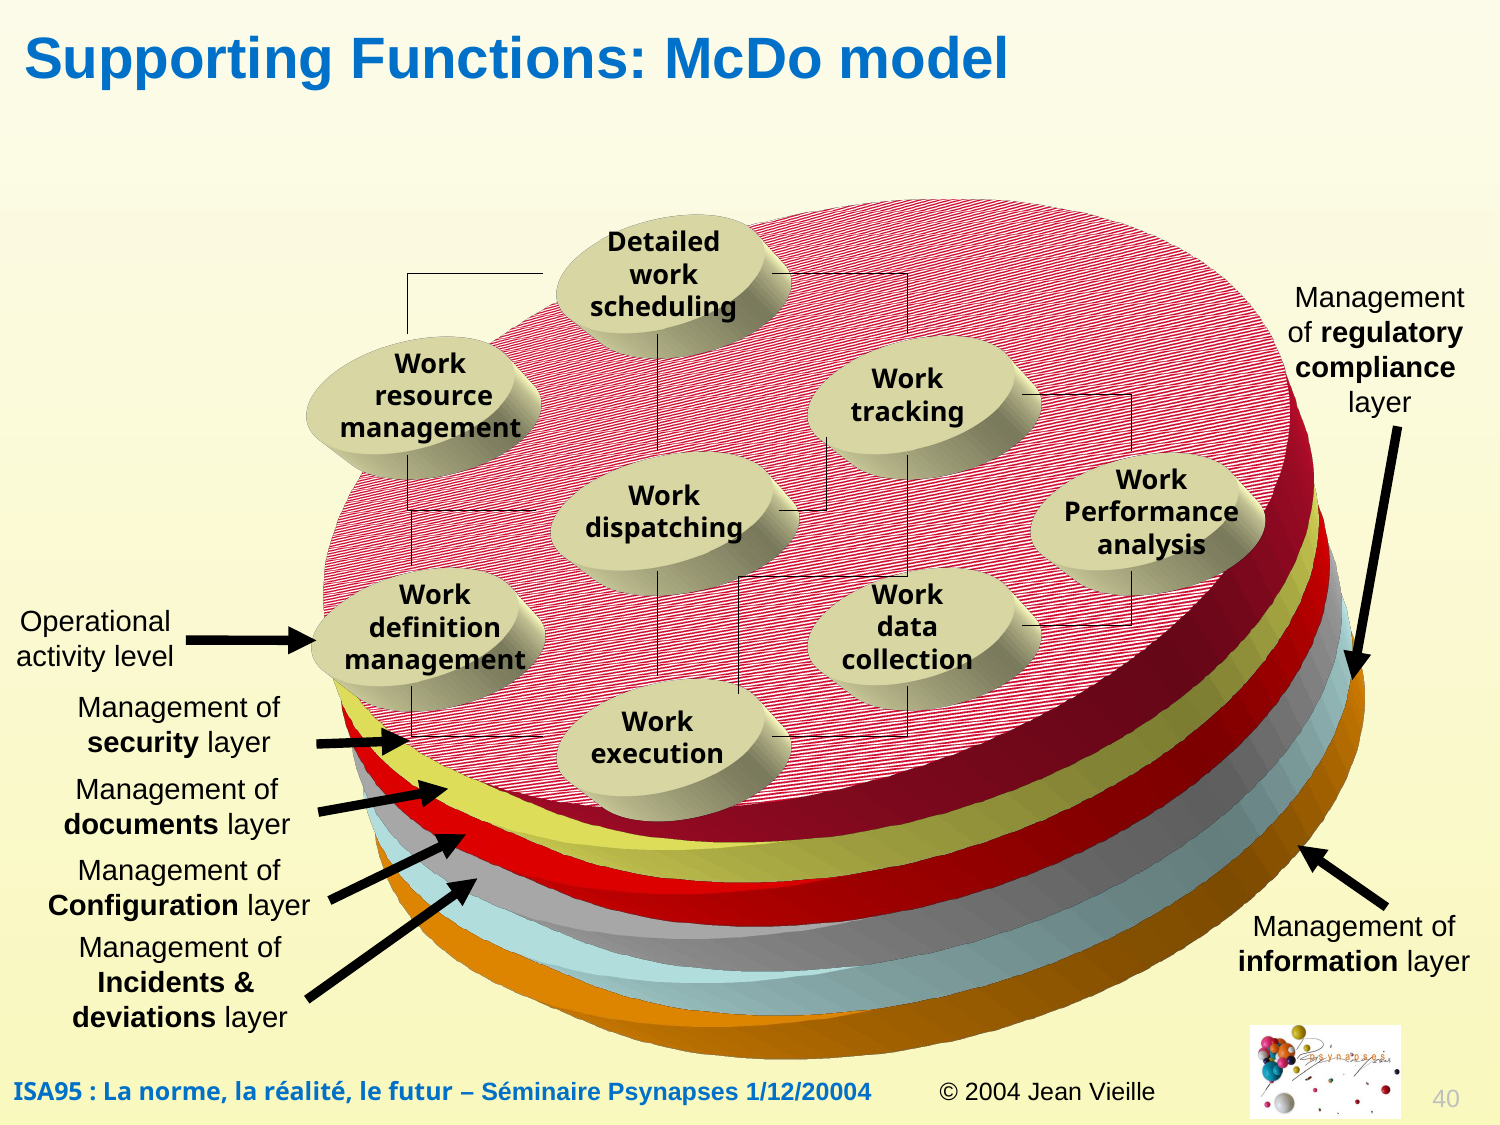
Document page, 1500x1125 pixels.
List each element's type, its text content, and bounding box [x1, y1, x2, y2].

text_box Management of security layer [64, 681, 295, 763]
picture [1250, 1025, 1401, 1119]
text_box Management of Incidents & deviations layer [58, 921, 302, 1041]
text_box Operational activity level [2, 595, 189, 680]
text_box Management of regulatory compliance layer [1274, 271, 1486, 425]
text_box Management of documents layer [49, 763, 305, 847]
text_box Management of information layer [1224, 900, 1485, 984]
text_box Management of Configuration layer [34, 844, 325, 929]
text_box [324, 199, 1364, 1058]
title Supporting Functions: McDo model [9, 12, 1476, 151]
